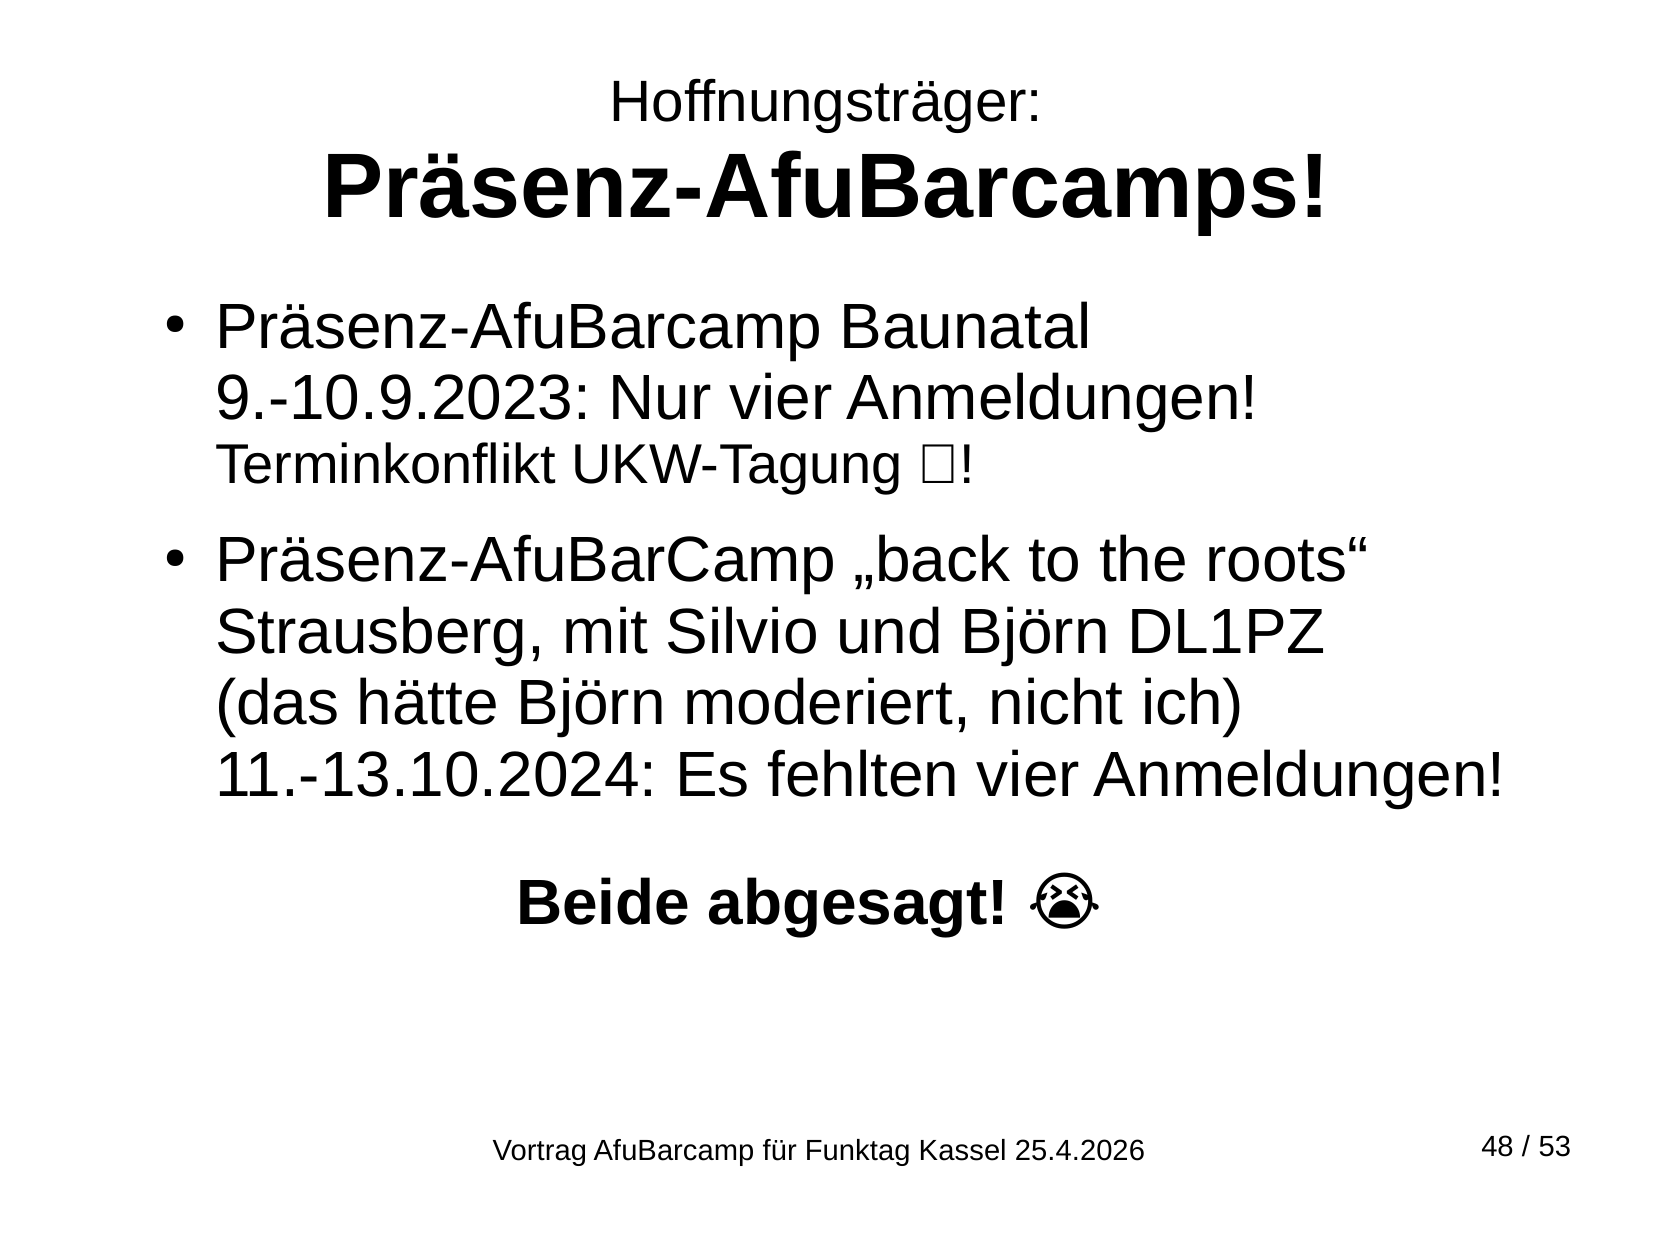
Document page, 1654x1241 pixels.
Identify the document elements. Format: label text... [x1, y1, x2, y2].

title Hoffnungsträger: Präsenz-AfuBarcamps! [82, 49, 1571, 257]
list Präsenz-AfuBarcamp Baunatal 9.-10.9.2023: Nur vier Anmeldungen! Terminkonflikt UKW-Tagung 🤦! Präsenz-AfuBarCamp „back to the roots“ Strausberg, mit Silvio und Björn DL1PZ (das hätte Björn moderiert, nicht ich) 11.-13.10.2024: Es fehlten vier Anmeldungen! Beide abgesagt! 😭 [82, 290, 1571, 1087]
